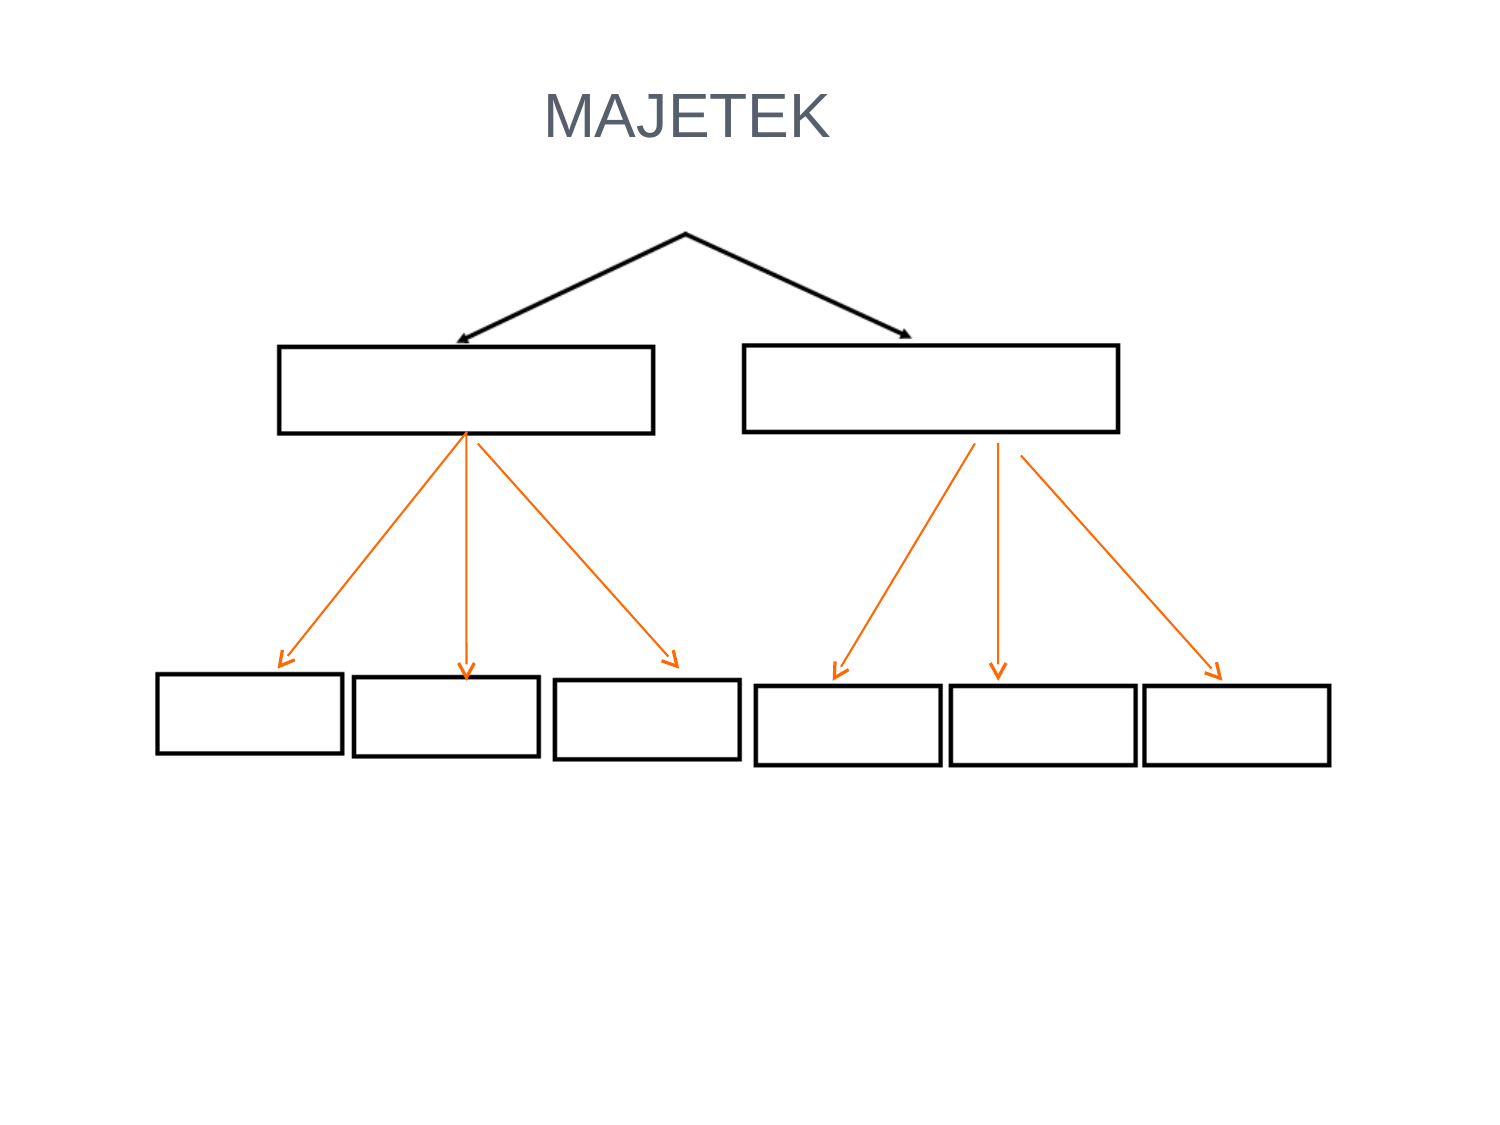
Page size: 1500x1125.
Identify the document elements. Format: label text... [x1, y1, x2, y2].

text_box [135, 160, 1361, 797]
title MAJETEK [74, 44, 1300, 233]
